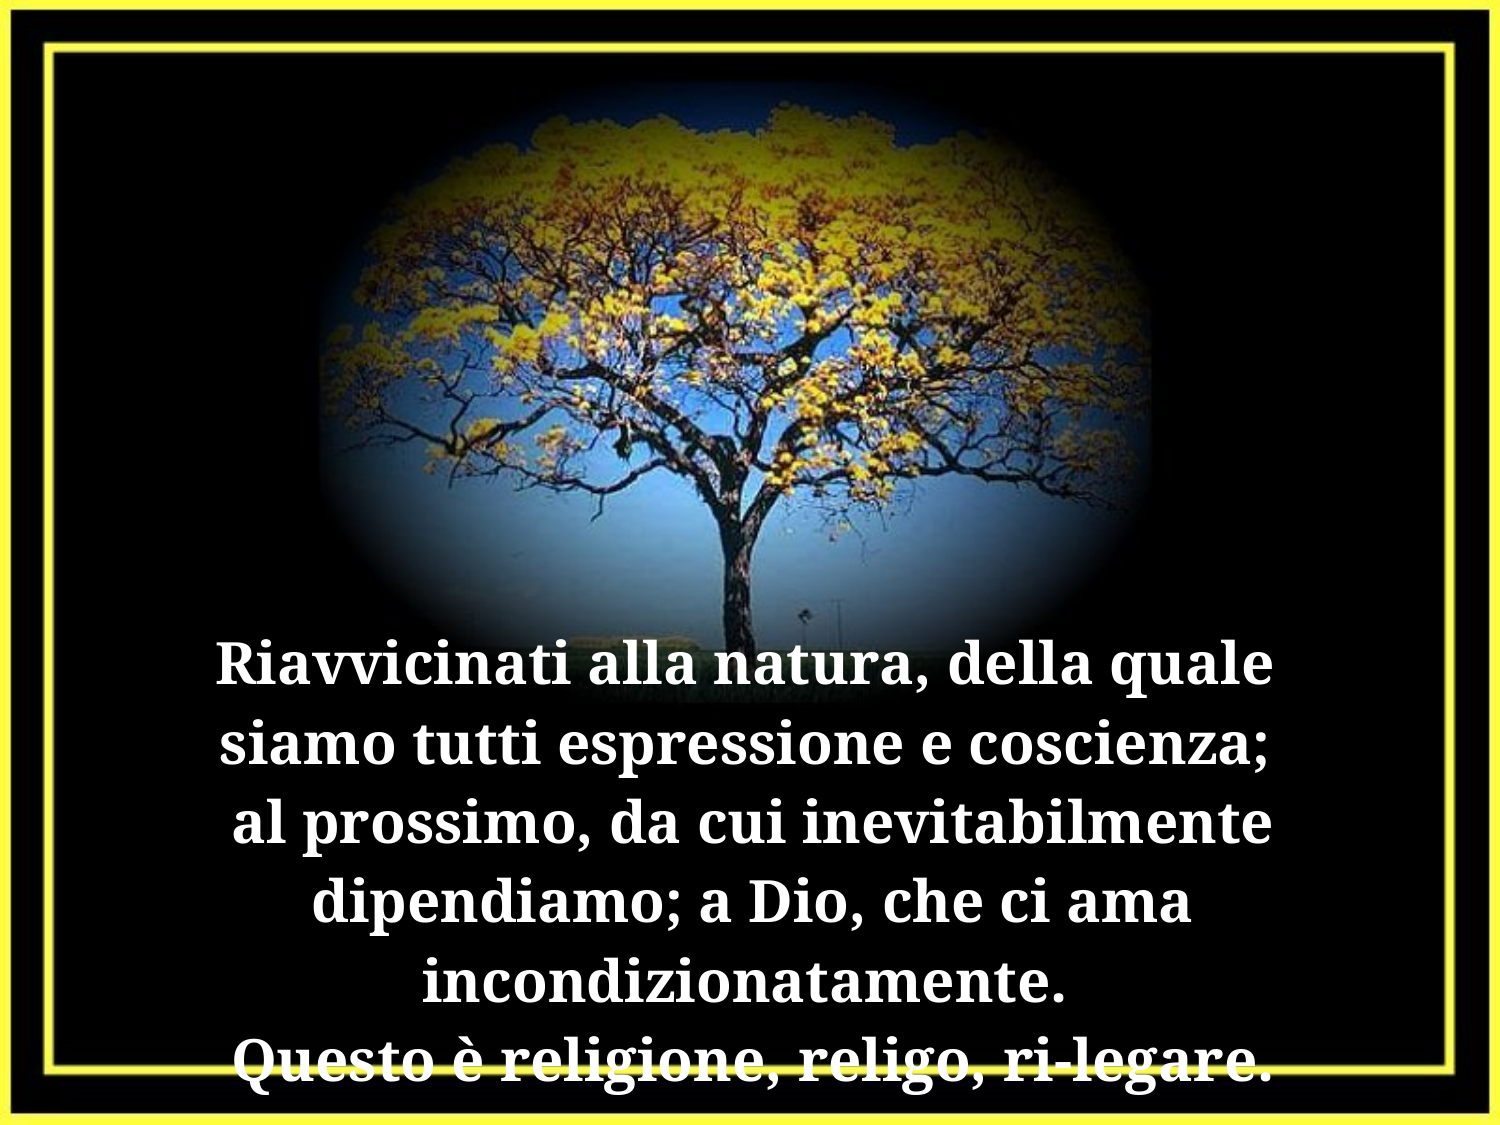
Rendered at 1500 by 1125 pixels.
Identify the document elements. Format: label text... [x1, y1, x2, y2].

picture [0, 0, 1500, 1125]
text_box Riavvicinati alla natura, della quale siamo tutti espressione e coscienza; al prossimo, da cui inevitabilmente dipendiamo; a Dio, che ci ama incondizionatamente. Questo è religione, religo, ri-legare. [59, 615, 1447, 1099]
